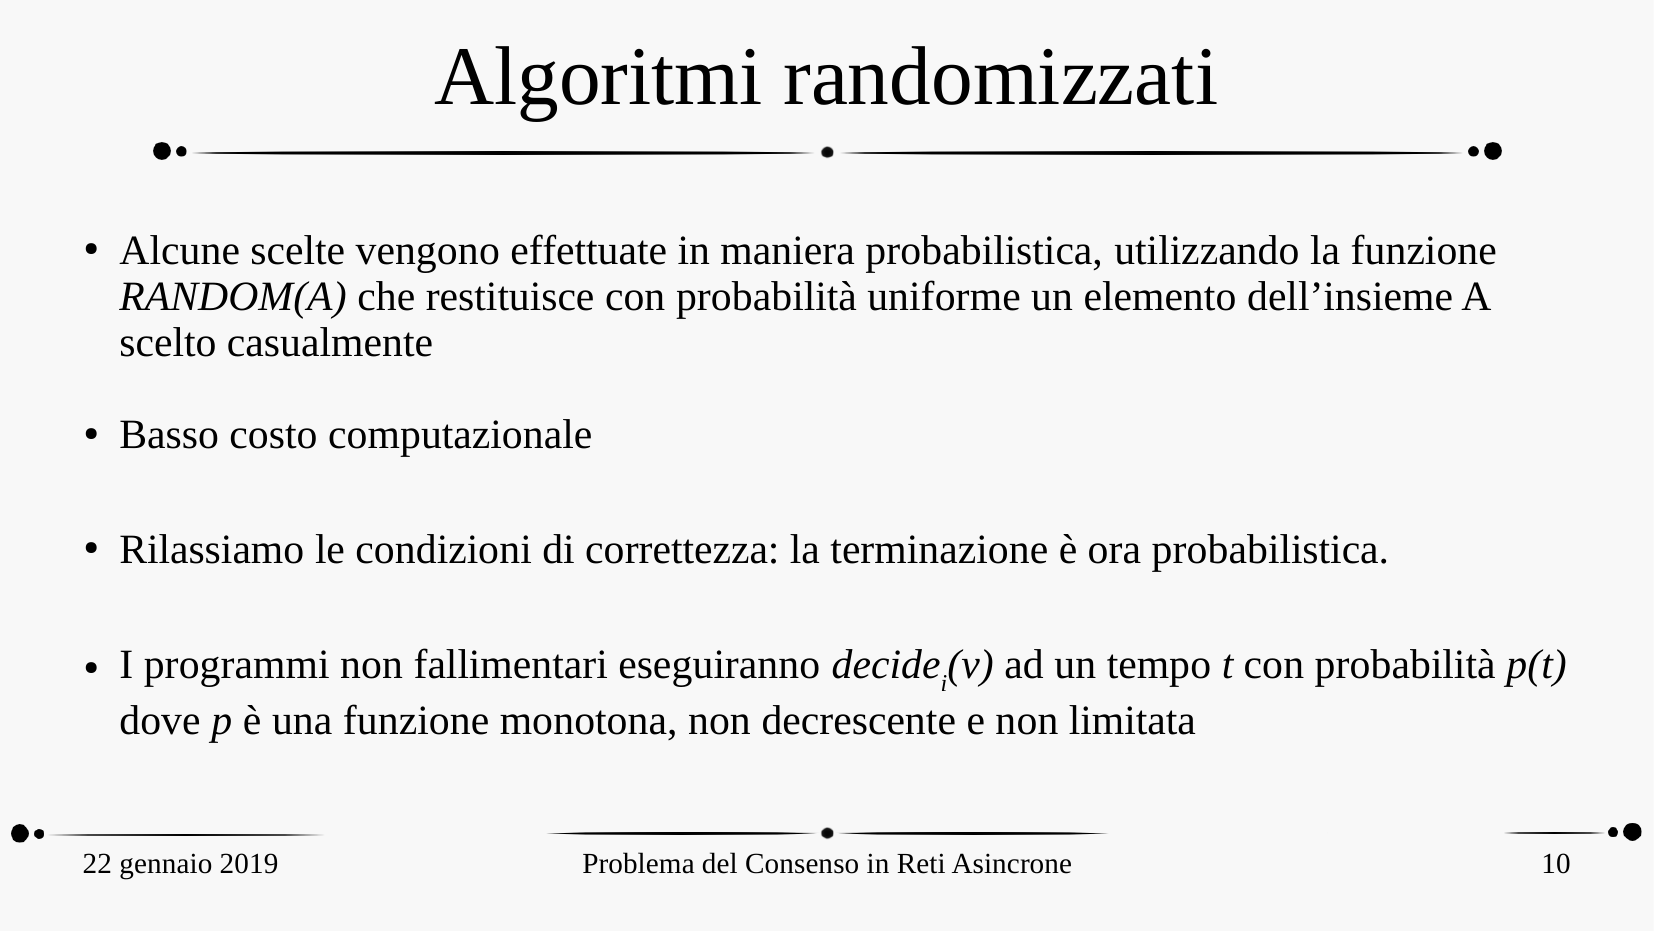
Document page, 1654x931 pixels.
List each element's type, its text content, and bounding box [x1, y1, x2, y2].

title Algoritmi randomizzati [0, 0, 1654, 154]
subtitle Alcune scelte vengono effettuate in maniera probabilistica, utilizzando la funzione RANDOM(A) che restituisce con probabilità uniforme un elemento dell’insieme A scelto casualmente Basso costo computazionale Rilassiamo le condizioni di correttezza: la terminazione è ora probabilistica. I programmi non fallimentari eseguiranno decidei(v) ad un tempo t con probabilità p(t) dove p è una funzione monotona, non decrescente e non limitata [83, 226, 1573, 771]
picture [0, 154, 1654, 931]
